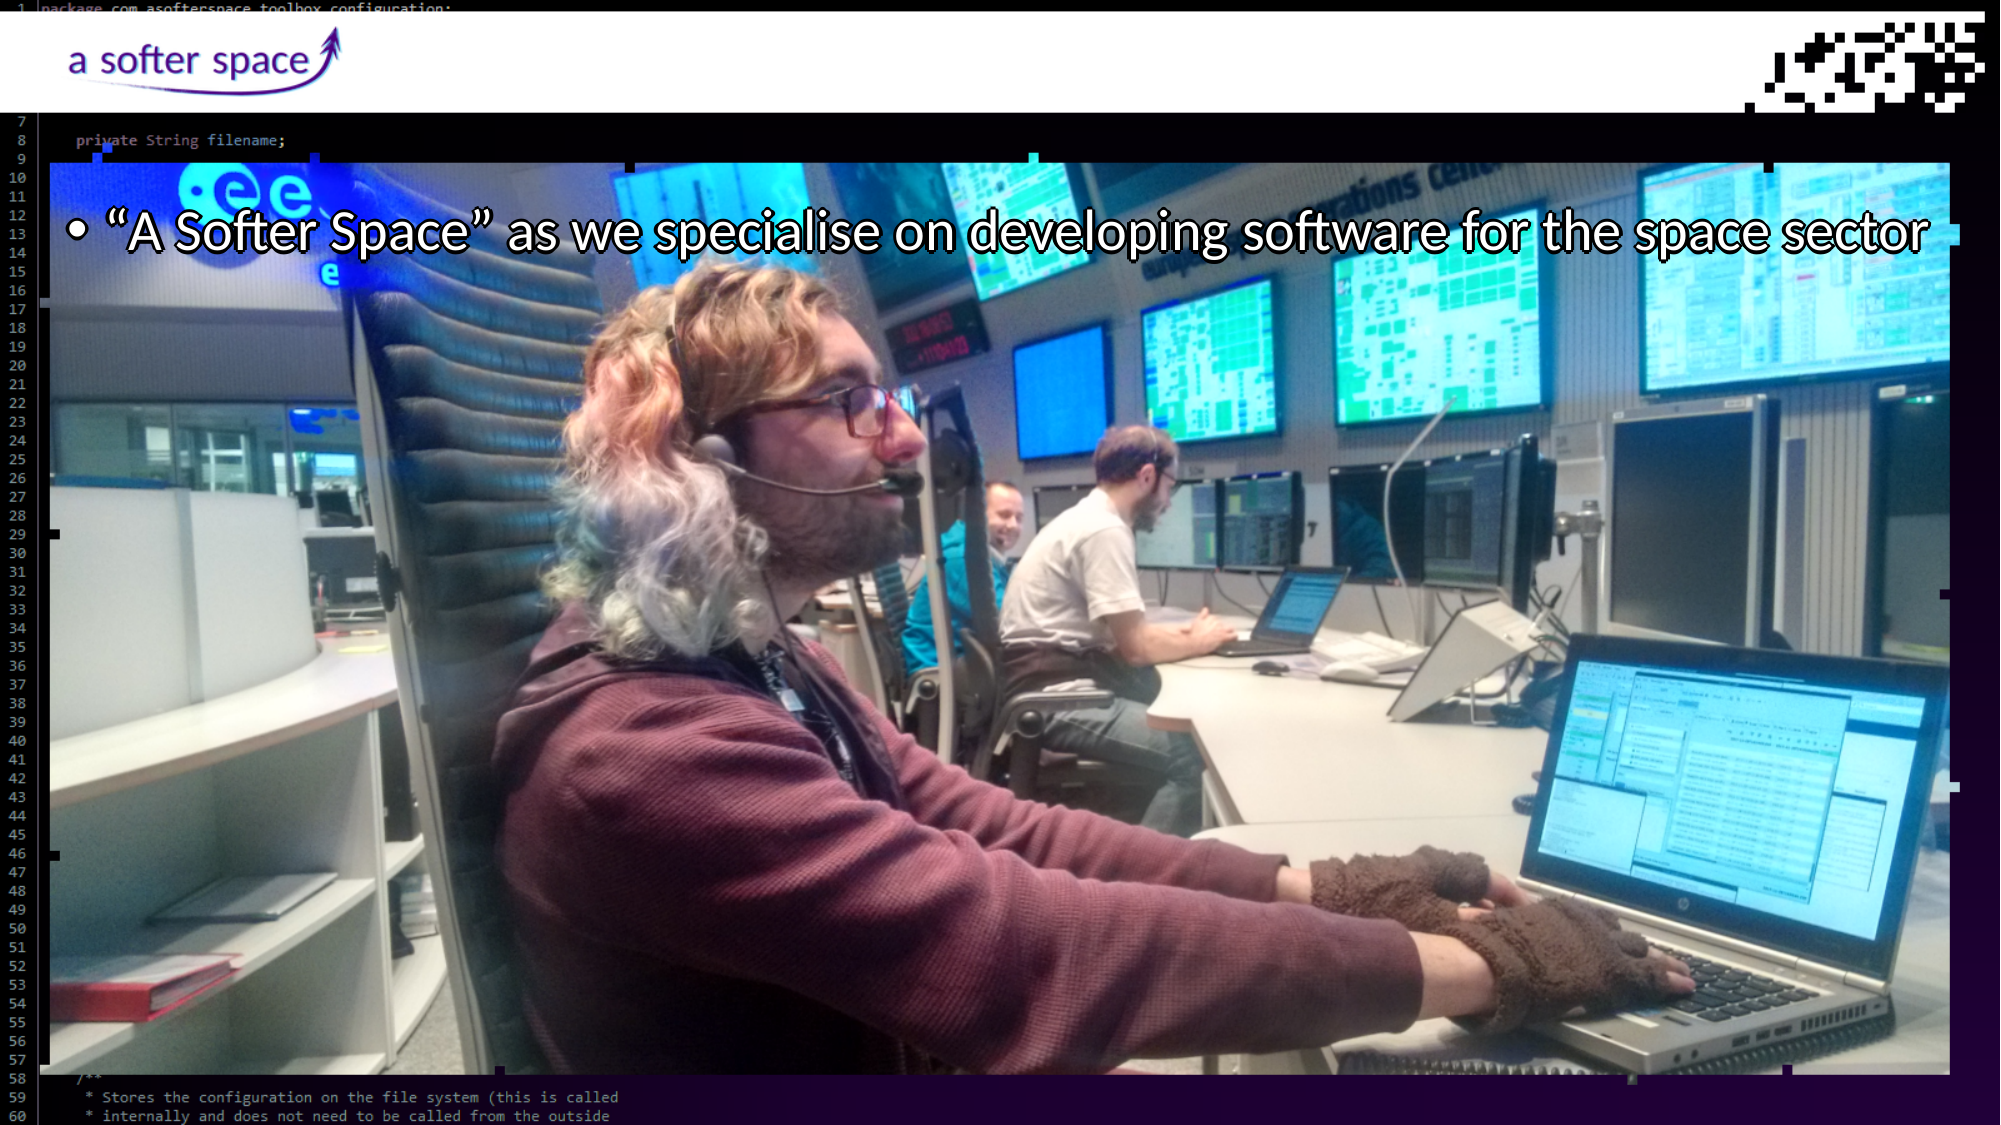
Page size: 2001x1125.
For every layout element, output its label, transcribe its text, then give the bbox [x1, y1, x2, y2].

picture [0, 0, 2000, 1125]
text_box “A Softer Space” as we specialise on developing software for the space sector [52, 193, 1960, 1034]
